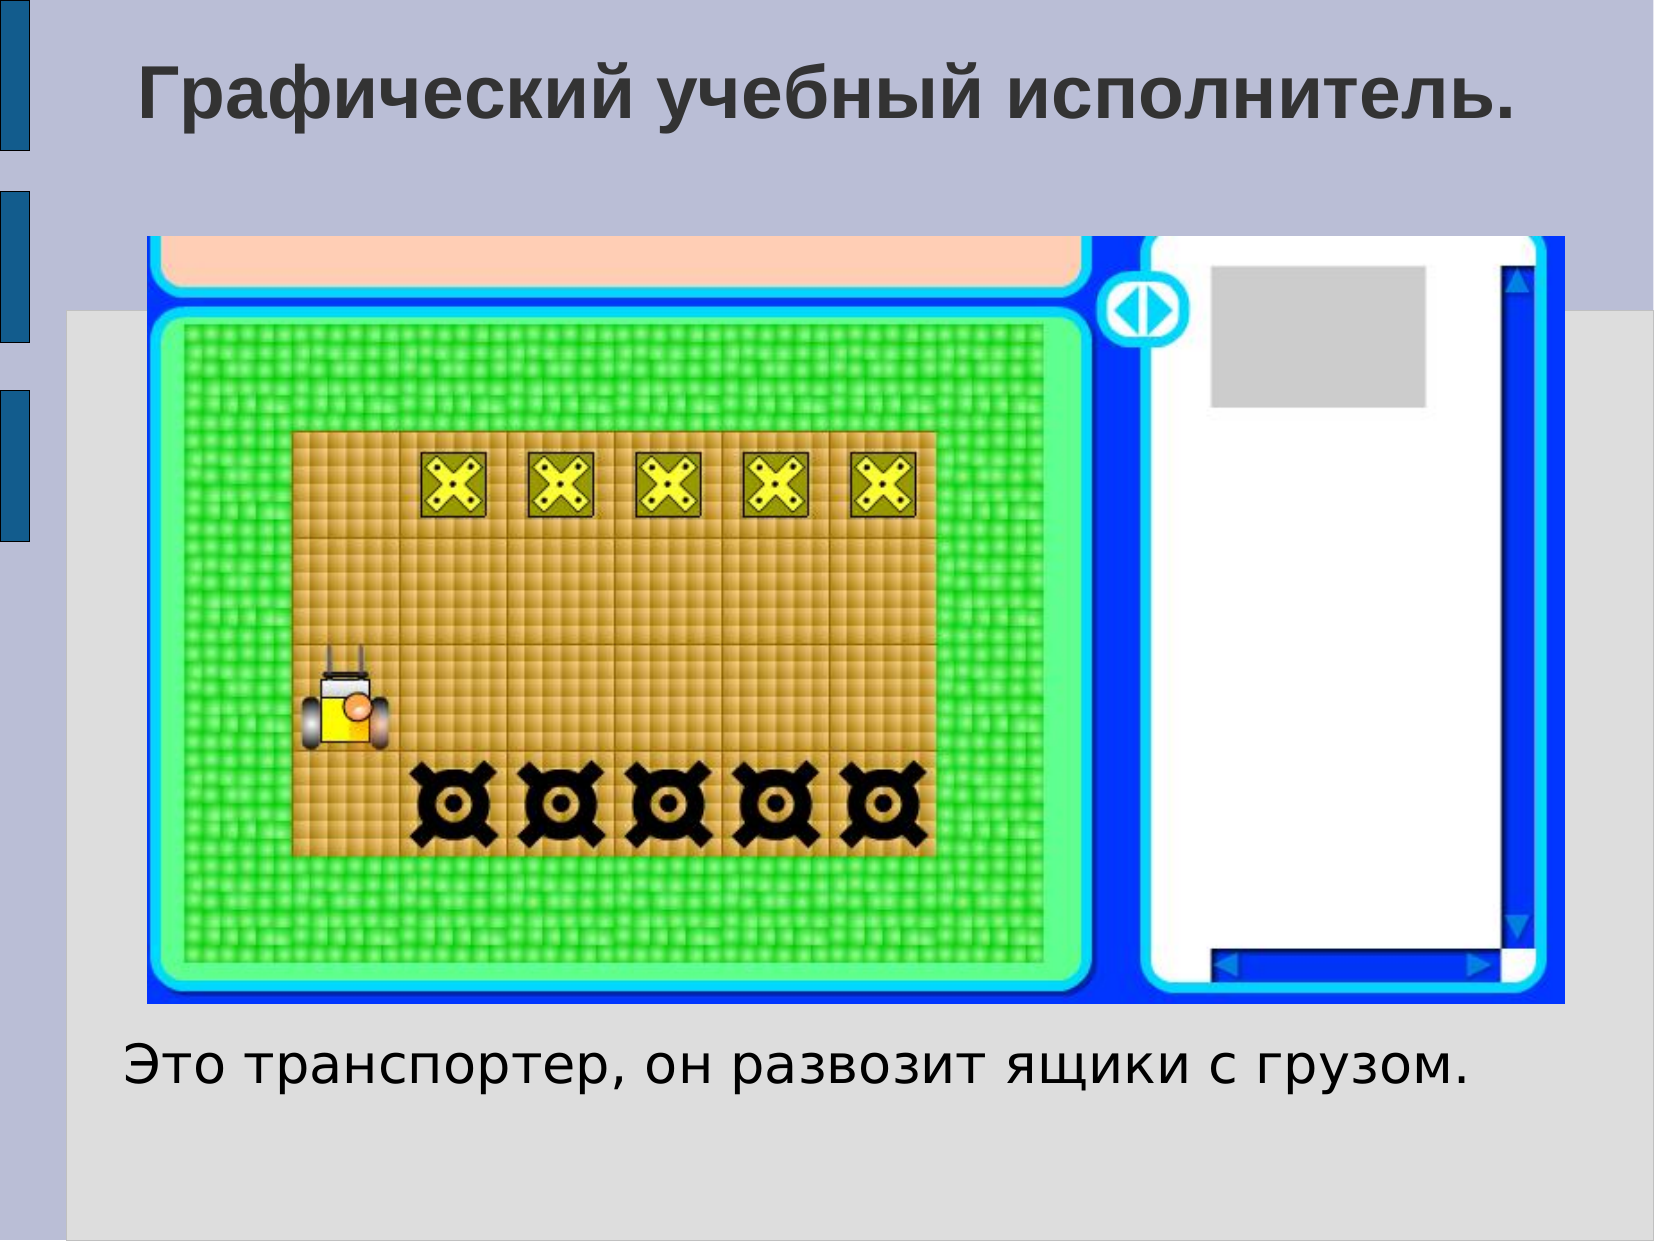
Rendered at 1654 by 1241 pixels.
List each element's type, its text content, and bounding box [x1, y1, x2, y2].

title Графический учебный исполнитель. [82, 5, 1571, 180]
list Это транспортер, он развозит ящики с грузом. [88, 1033, 1572, 1216]
picture [147, 236, 1565, 1004]
